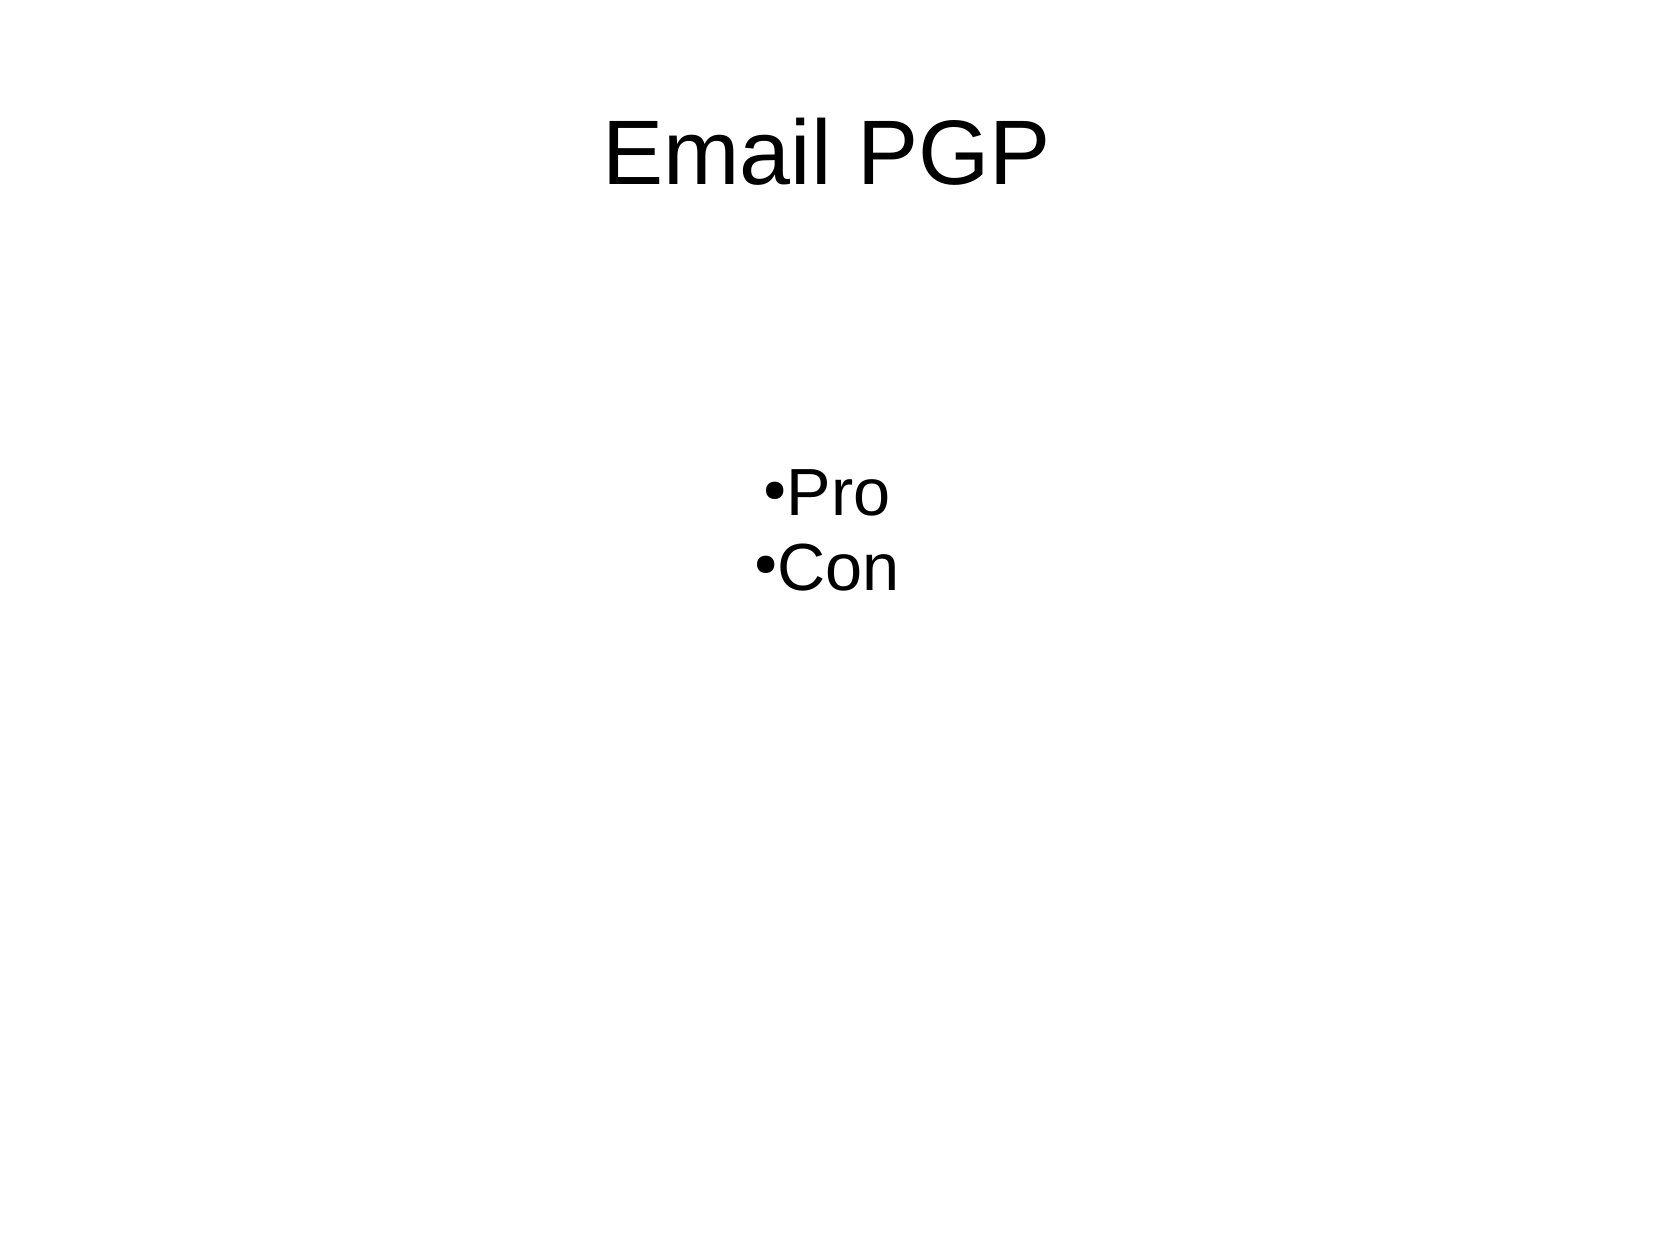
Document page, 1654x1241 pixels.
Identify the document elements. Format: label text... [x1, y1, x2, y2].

subtitle Pro Con [82, 257, 1571, 1010]
title Email PGP [82, 49, 1571, 257]
